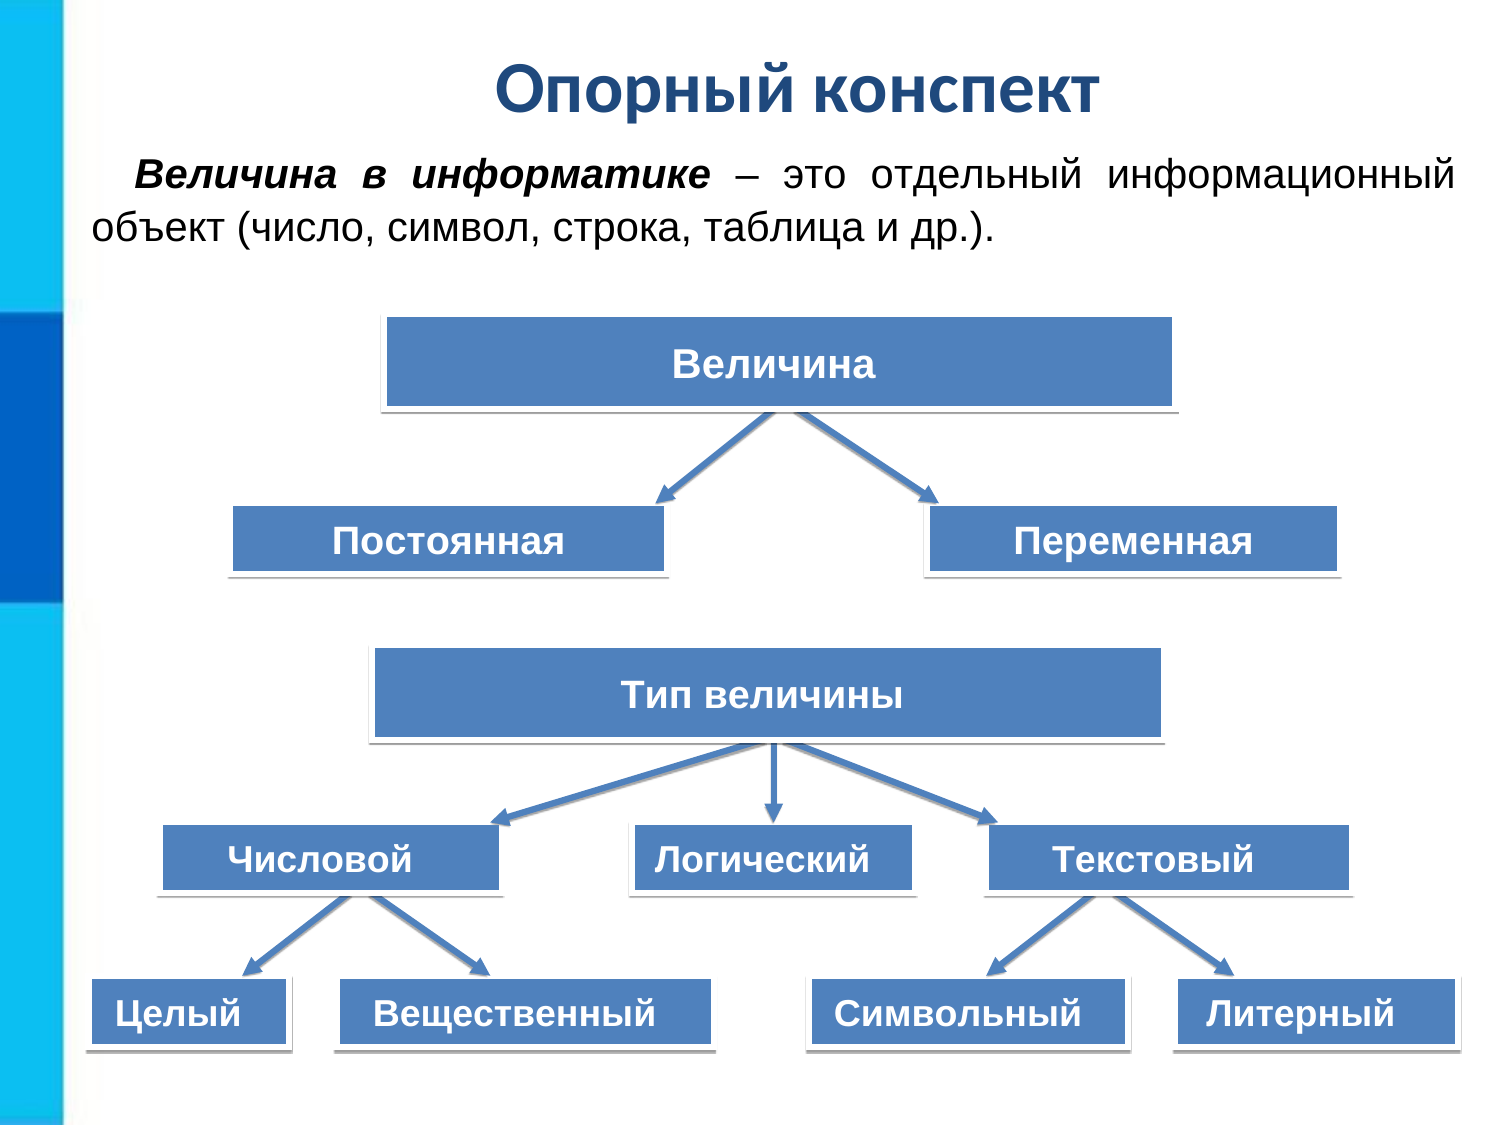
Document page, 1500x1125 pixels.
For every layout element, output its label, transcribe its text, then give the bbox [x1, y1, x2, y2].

text_box Логический [631, 822, 915, 894]
text_box Символьный [809, 976, 1129, 1047]
text_box Опорный конспект [171, 30, 1425, 135]
text_box Величина в информатике – это отдельный информационный объект (число, символ, строка, таблица и др.). [76, 137, 1471, 258]
text_box Текстовый [986, 822, 1352, 894]
text_box Числовой [159, 822, 502, 894]
text_box Величина [383, 314, 1176, 409]
picture [0, 0, 1500, 1125]
text_box Постоянная [230, 503, 668, 575]
text_box Целый [88, 976, 290, 1047]
text_box Литерный [1175, 976, 1459, 1047]
text_box Переменная [927, 503, 1341, 575]
text_box Вещественный [336, 976, 715, 1047]
text_box Тип величины [372, 645, 1164, 740]
